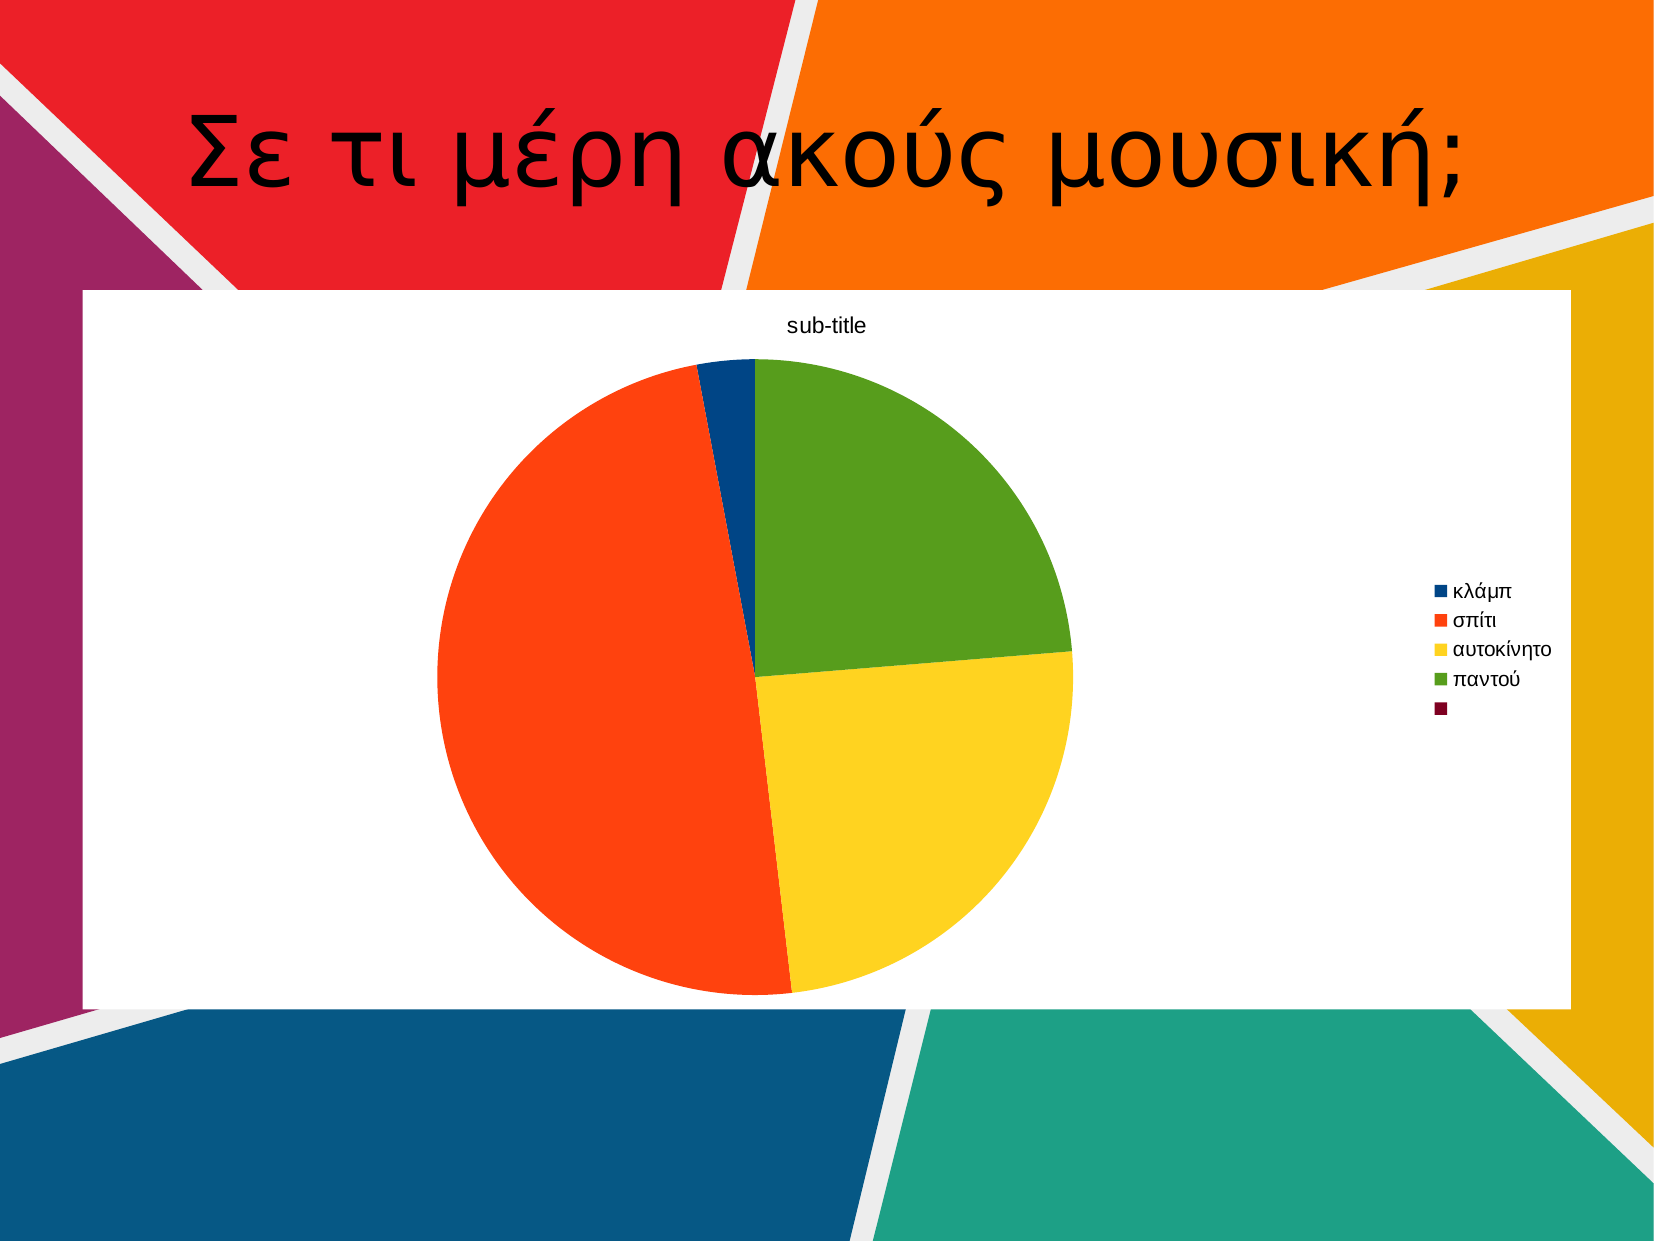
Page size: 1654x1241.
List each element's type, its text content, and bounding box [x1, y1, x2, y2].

chart [82, 290, 1571, 1010]
title Σε τι μέρη ακούς μουσική; [82, 49, 1571, 257]
